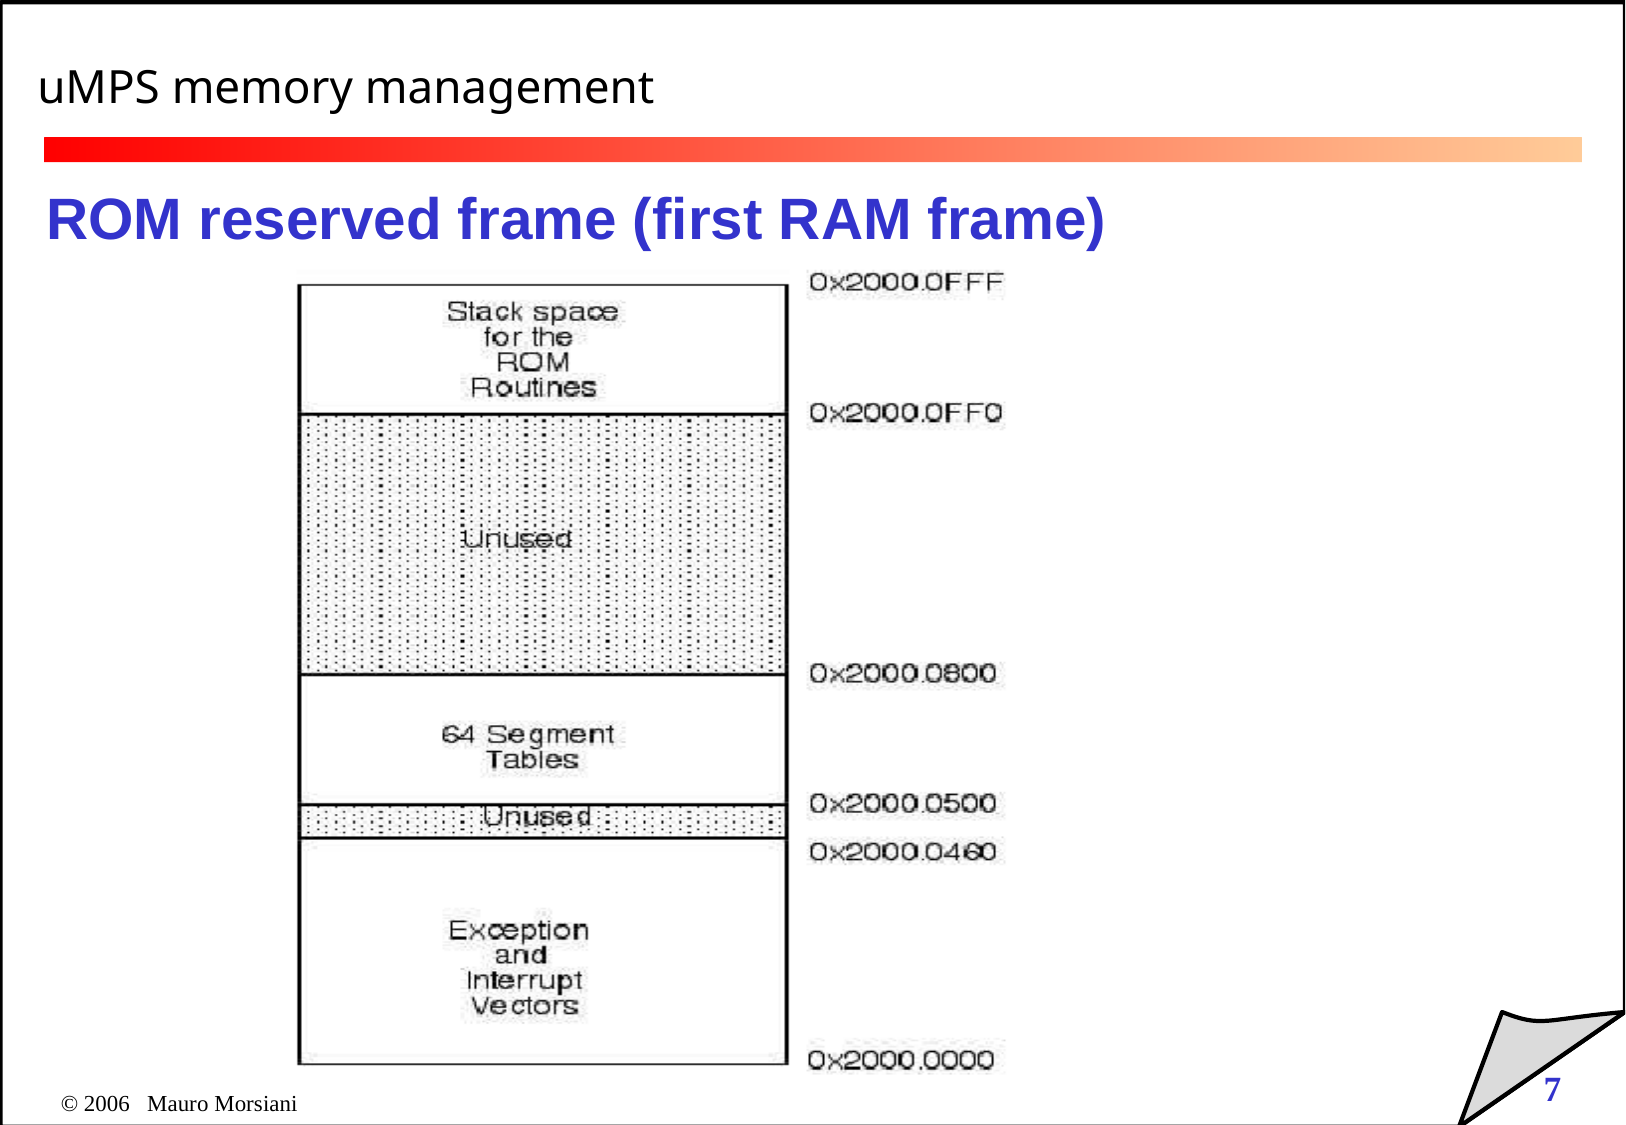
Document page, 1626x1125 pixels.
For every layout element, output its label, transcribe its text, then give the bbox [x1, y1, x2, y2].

title uMPS memory management [37, 44, 1587, 130]
picture [276, 713, 1010, 1078]
list ROM reserved frame (first RAM frame) [46, 187, 1549, 713]
